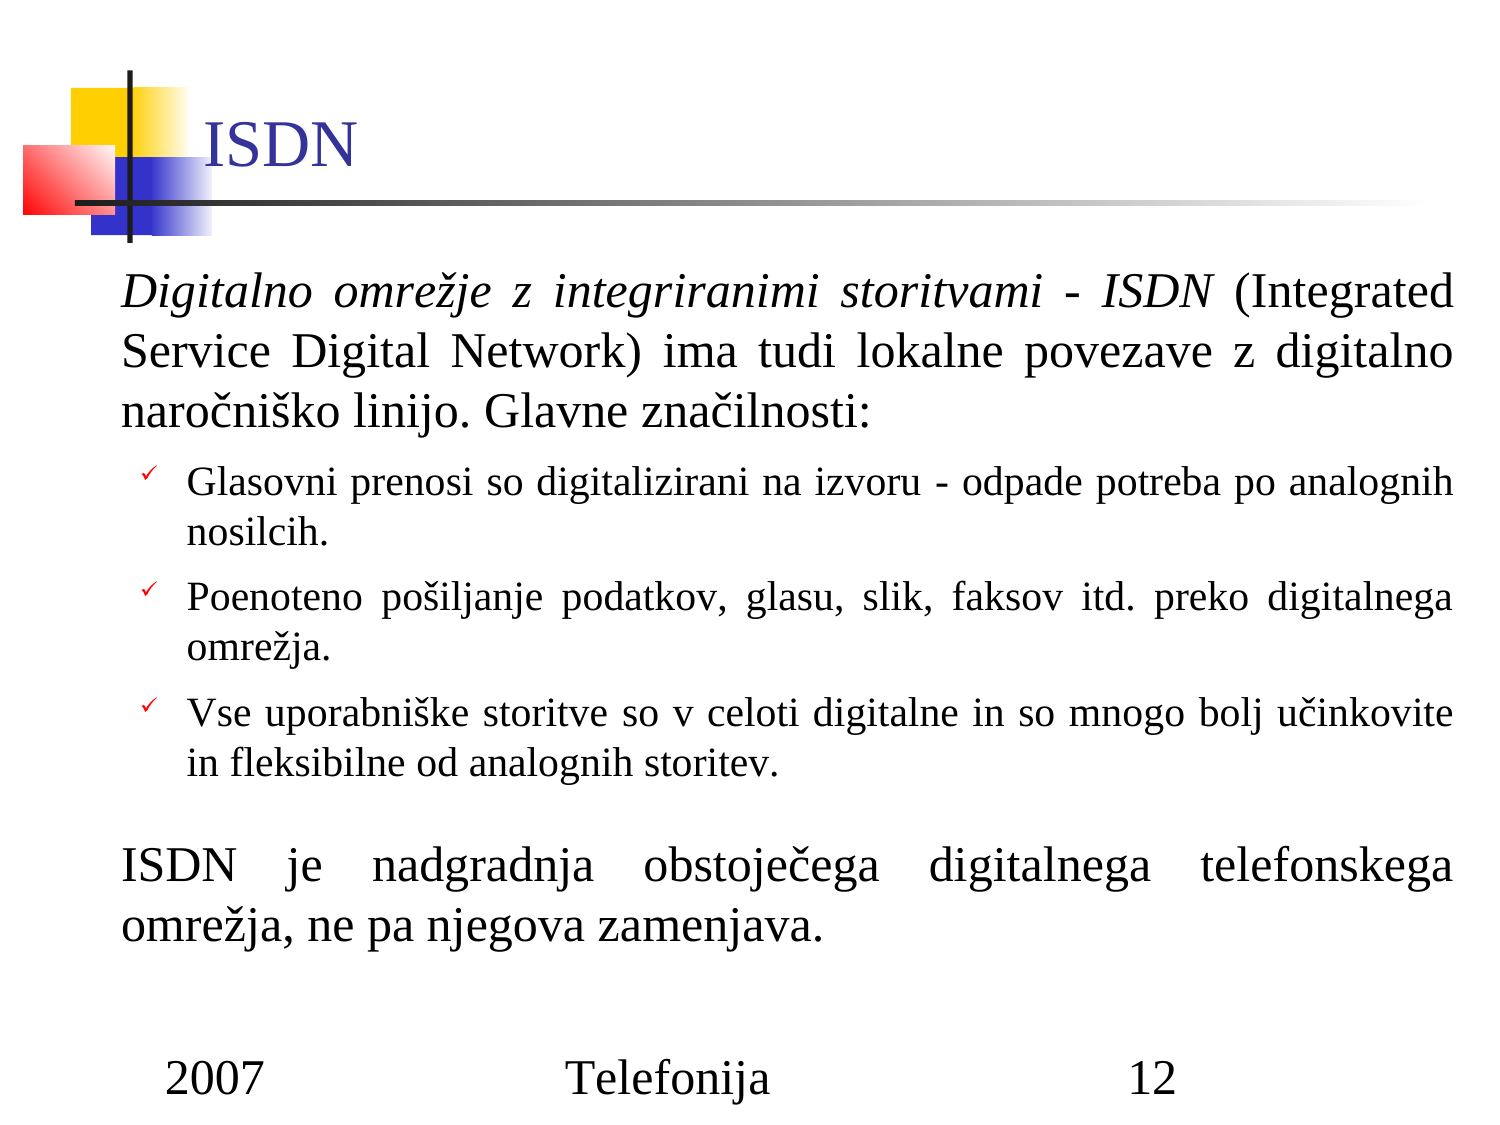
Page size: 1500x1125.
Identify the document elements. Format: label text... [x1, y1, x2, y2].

title ISDN [188, 92, 1468, 188]
list Digitalno omrežje z integriranimi storitvami - ISDN (Integrated Service Digital Network) ima tudi lokalne povezave z digitalno naročniško linijo. Glavne značilnosti: Glasovni prenosi so digitalizirani na izvoru - odpade potreba po analognih nosilcih. Poenoteno pošiljanje podatkov, glasu, slik, faksov itd. preko digitalnega omrežja. Vse uporabniške storitve so v celoti digitalne in so mnogo bolj učinkovite in fleksibilne od analognih storitev. ISDN je nadgradnja obstoječega digitalnega telefonskega omrežja, ne pa njegova zamenjava. [50, 249, 1469, 1066]
